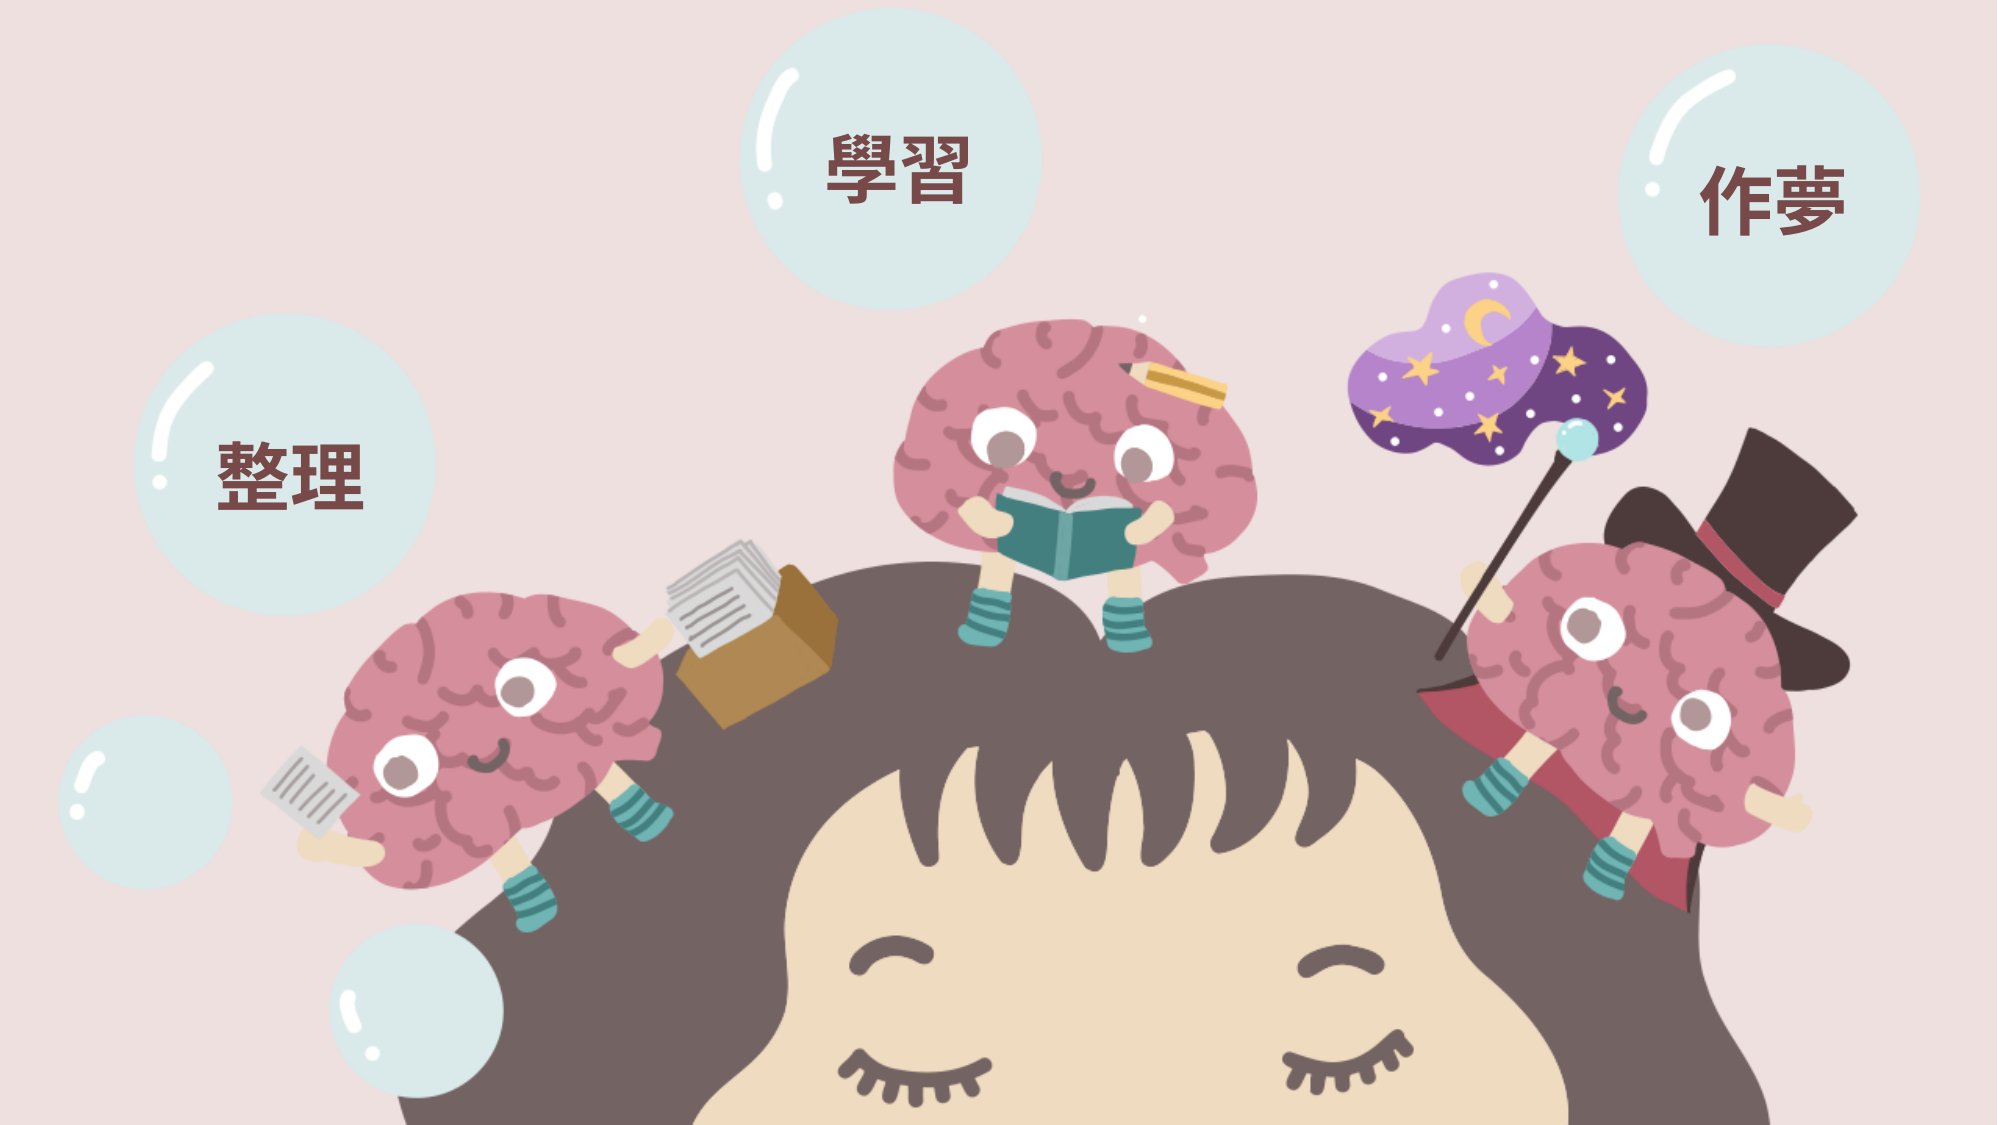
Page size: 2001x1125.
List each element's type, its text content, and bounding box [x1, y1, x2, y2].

text_box 學習 [708, 115, 1091, 220]
picture [0, 0, 1997, 1125]
text_box 整理 [179, 423, 403, 528]
text_box 作夢 [1582, 147, 1965, 252]
